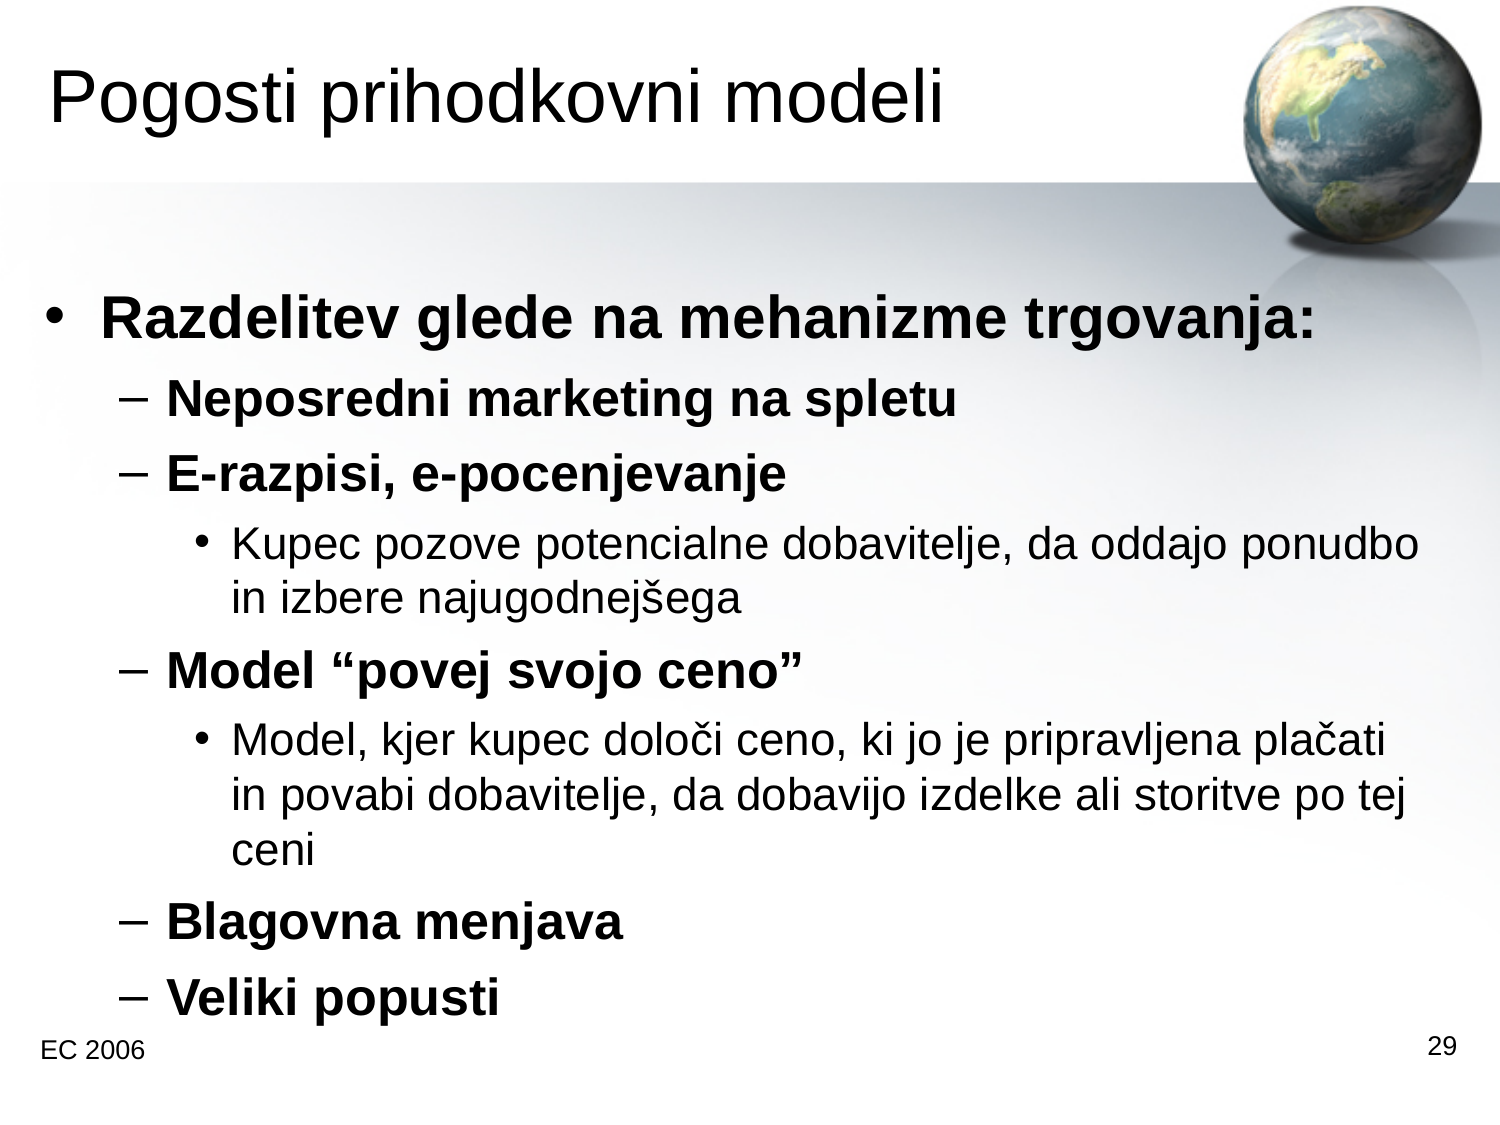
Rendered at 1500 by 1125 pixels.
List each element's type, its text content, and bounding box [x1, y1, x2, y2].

title Pogosti prihodkovni modeli [33, 22, 1239, 162]
text_box EC 2006 [25, 1025, 338, 1101]
picture [0, 0, 1500, 1125]
list Razdelitev glede na mehanizme trgovanja: Neposredni marketing na spletu E-razpisi, e-pocenjevanje Kupec pozove potencialne dobavitelje, da oddajo ponudbo in izbere najugodnejšega Model “povej svojo ceno” Model, kjer kupec določi ceno, ki jo je pripravljena plačati in povabi dobavitelje, da dobavijo izdelke ali storitve po tej ceni Blagovna menjava Veliki popusti [29, 271, 1450, 1051]
text_box <number> [1159, 1020, 1473, 1096]
